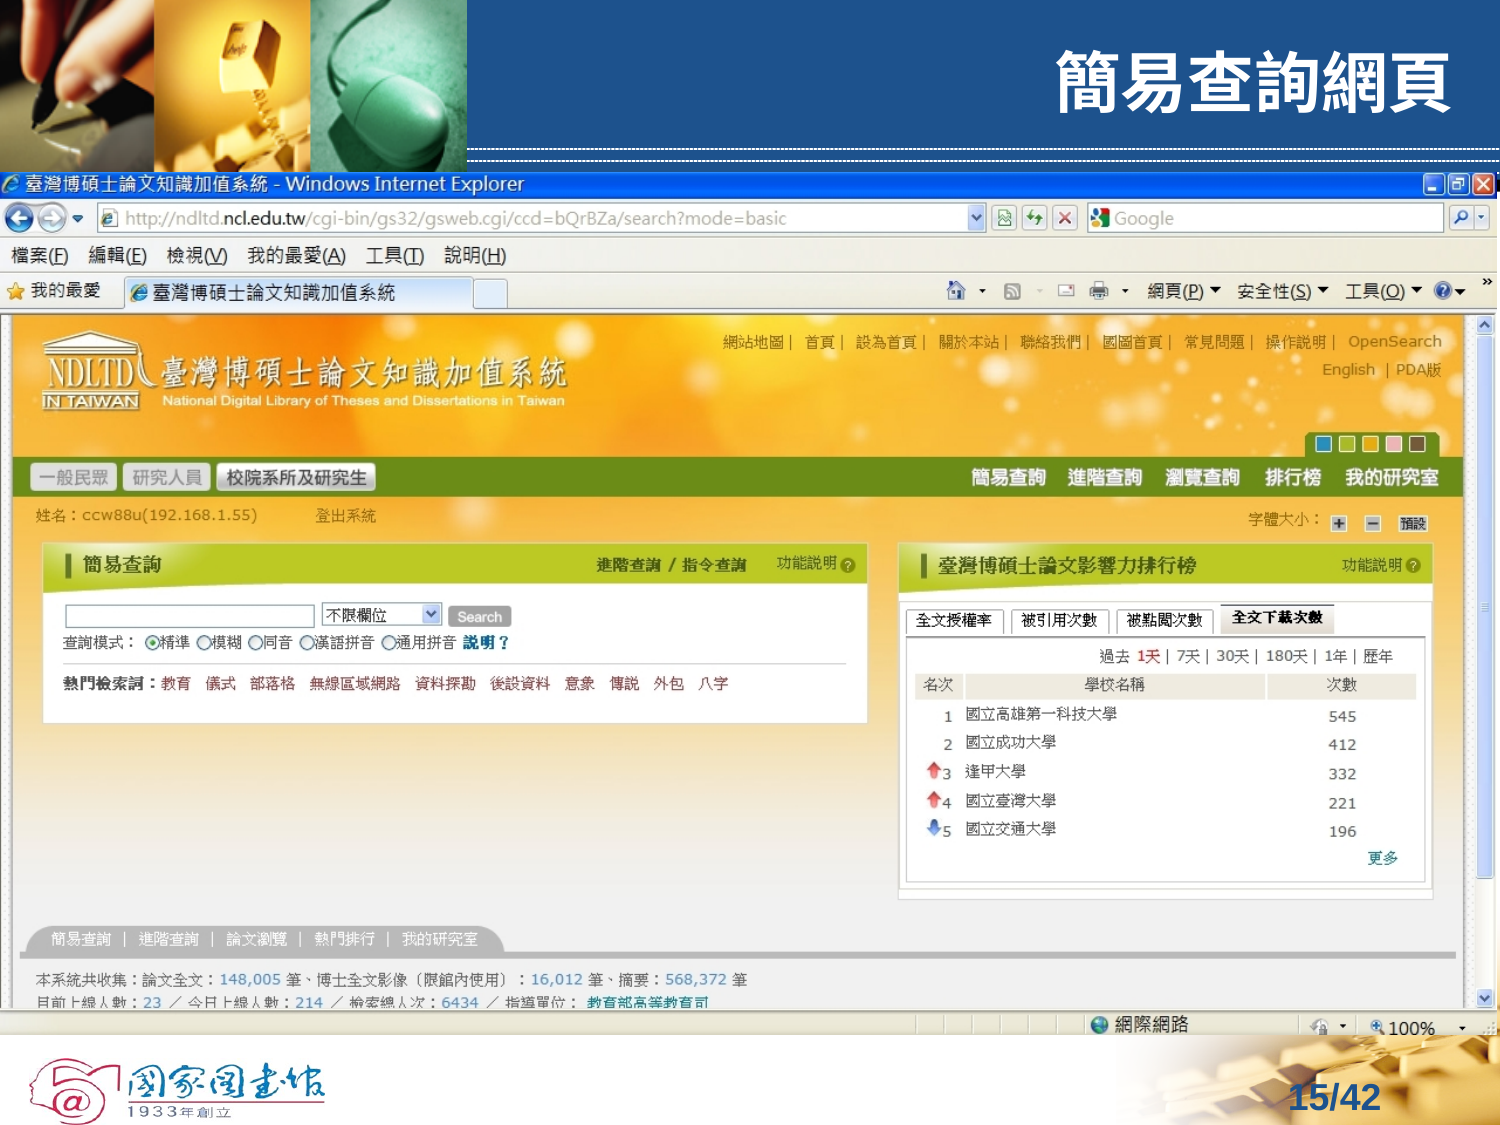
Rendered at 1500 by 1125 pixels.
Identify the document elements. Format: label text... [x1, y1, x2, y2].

title 簡易查詢網頁 [469, 24, 1470, 138]
picture [29, 1058, 325, 1125]
picture [0, 172, 1497, 1035]
